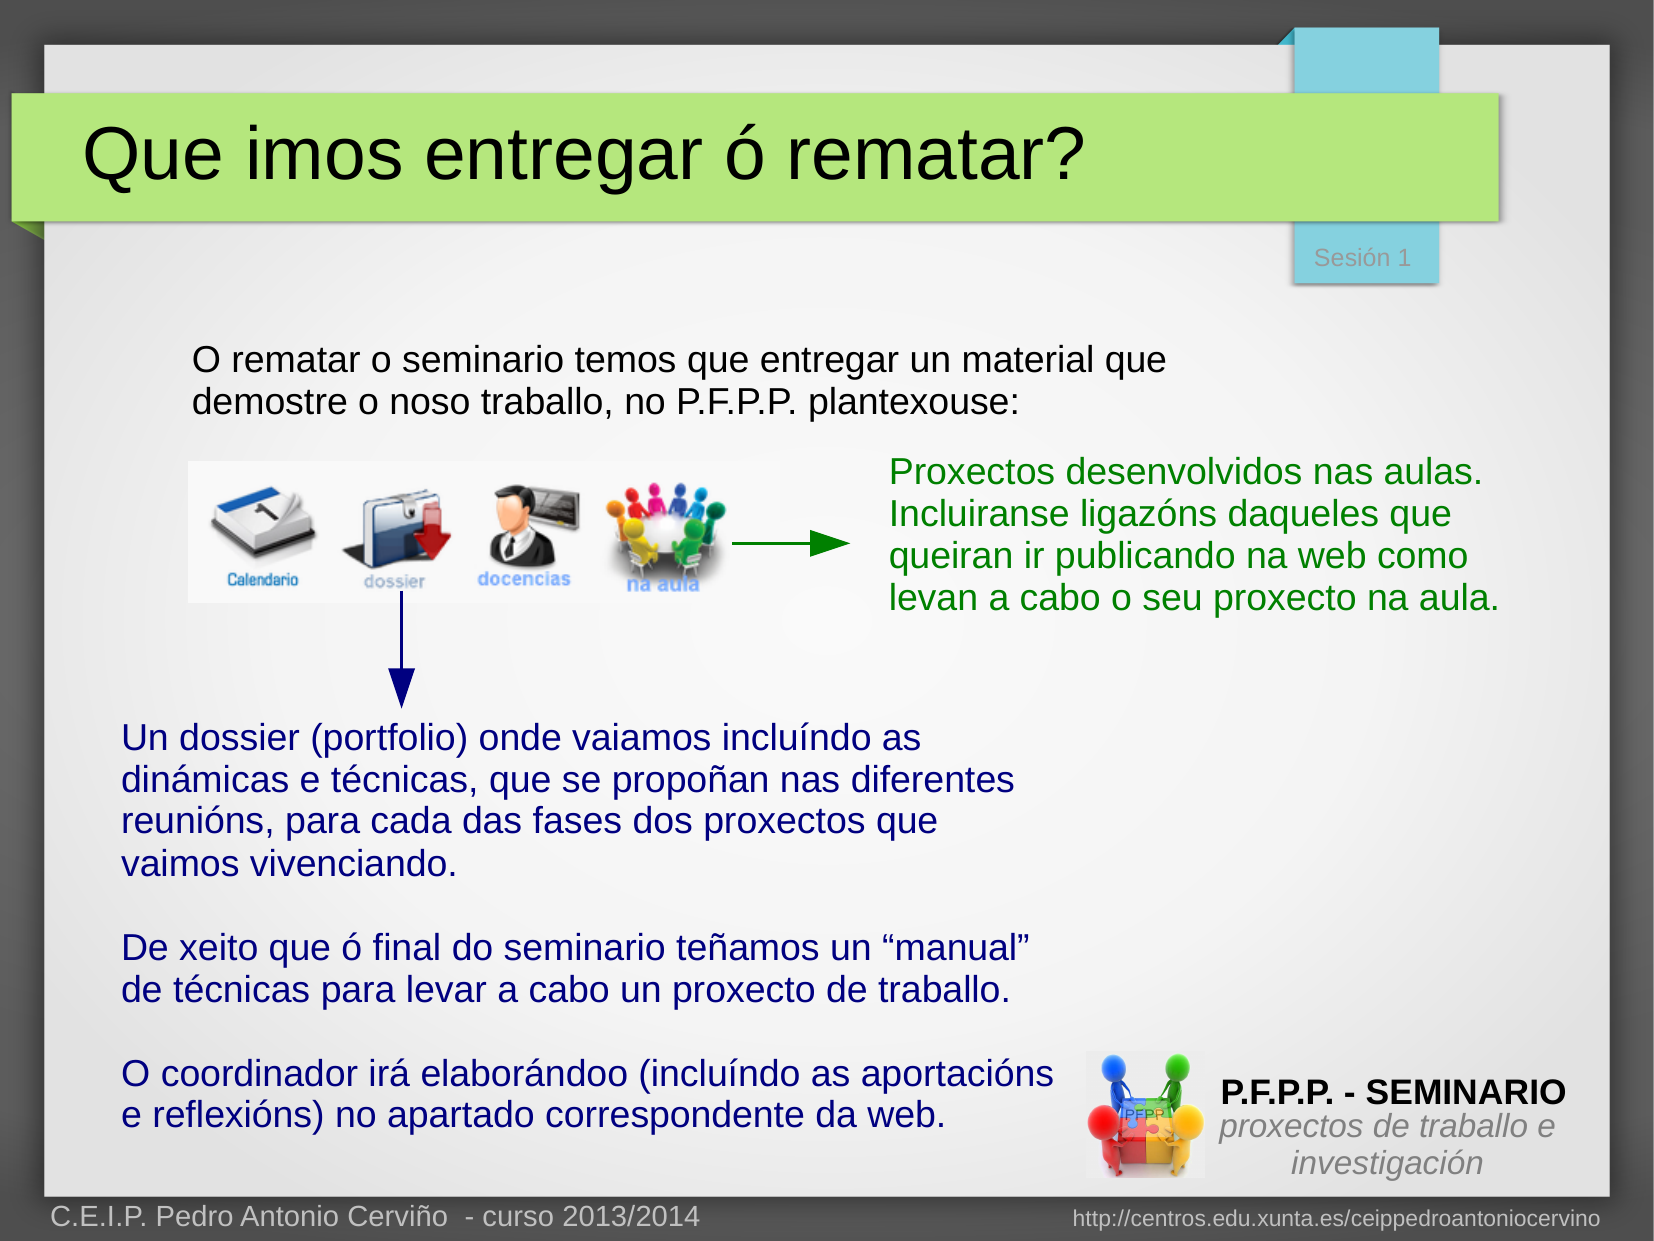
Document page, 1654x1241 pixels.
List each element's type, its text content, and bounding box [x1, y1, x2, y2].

picture [0, 0, 1654, 1241]
text_box Proxectos desenvolvidos nas aulas. Incluiranse ligazóns daqueles que queiran ir publicando na web como levan a cabo o seu proxecto na aula. [874, 443, 1571, 650]
text_box Sesión 1 [1299, 236, 1430, 280]
subtitle P.F.P.P. - SEMINARIO [1205, 1062, 1630, 1123]
text_box C.E.I.P. Pedro Antonio Cerviño - curso 2013/2014 http://centros.edu.xunta.es/ceippedroantoniocervino [35, 1192, 1630, 1241]
title Que imos entregar ó rematar? [82, 94, 1264, 213]
text_box O rematar o seminario temos que entregar un material que demostre o noso traballo, no P.F.P.P. plantexouse: [177, 330, 1264, 430]
text_box proxectos de traballo e investigación [1192, 1106, 1583, 1182]
text_box Un dossier (portfolio) onde vaiamos incluíndo as dinámicas e técnicas, que se propoñan nas diferentes reunións, para cada das fases dos proxectos que vaimos vivenciando. De xeito que ó final do seminario teñamos un “manual” de técnicas para levar a cabo un proxecto de traballo. O coordinador irá elaborándoo (incluíndo as aportacións e reflexións) no apartado correspondente da web. [106, 708, 1075, 1144]
